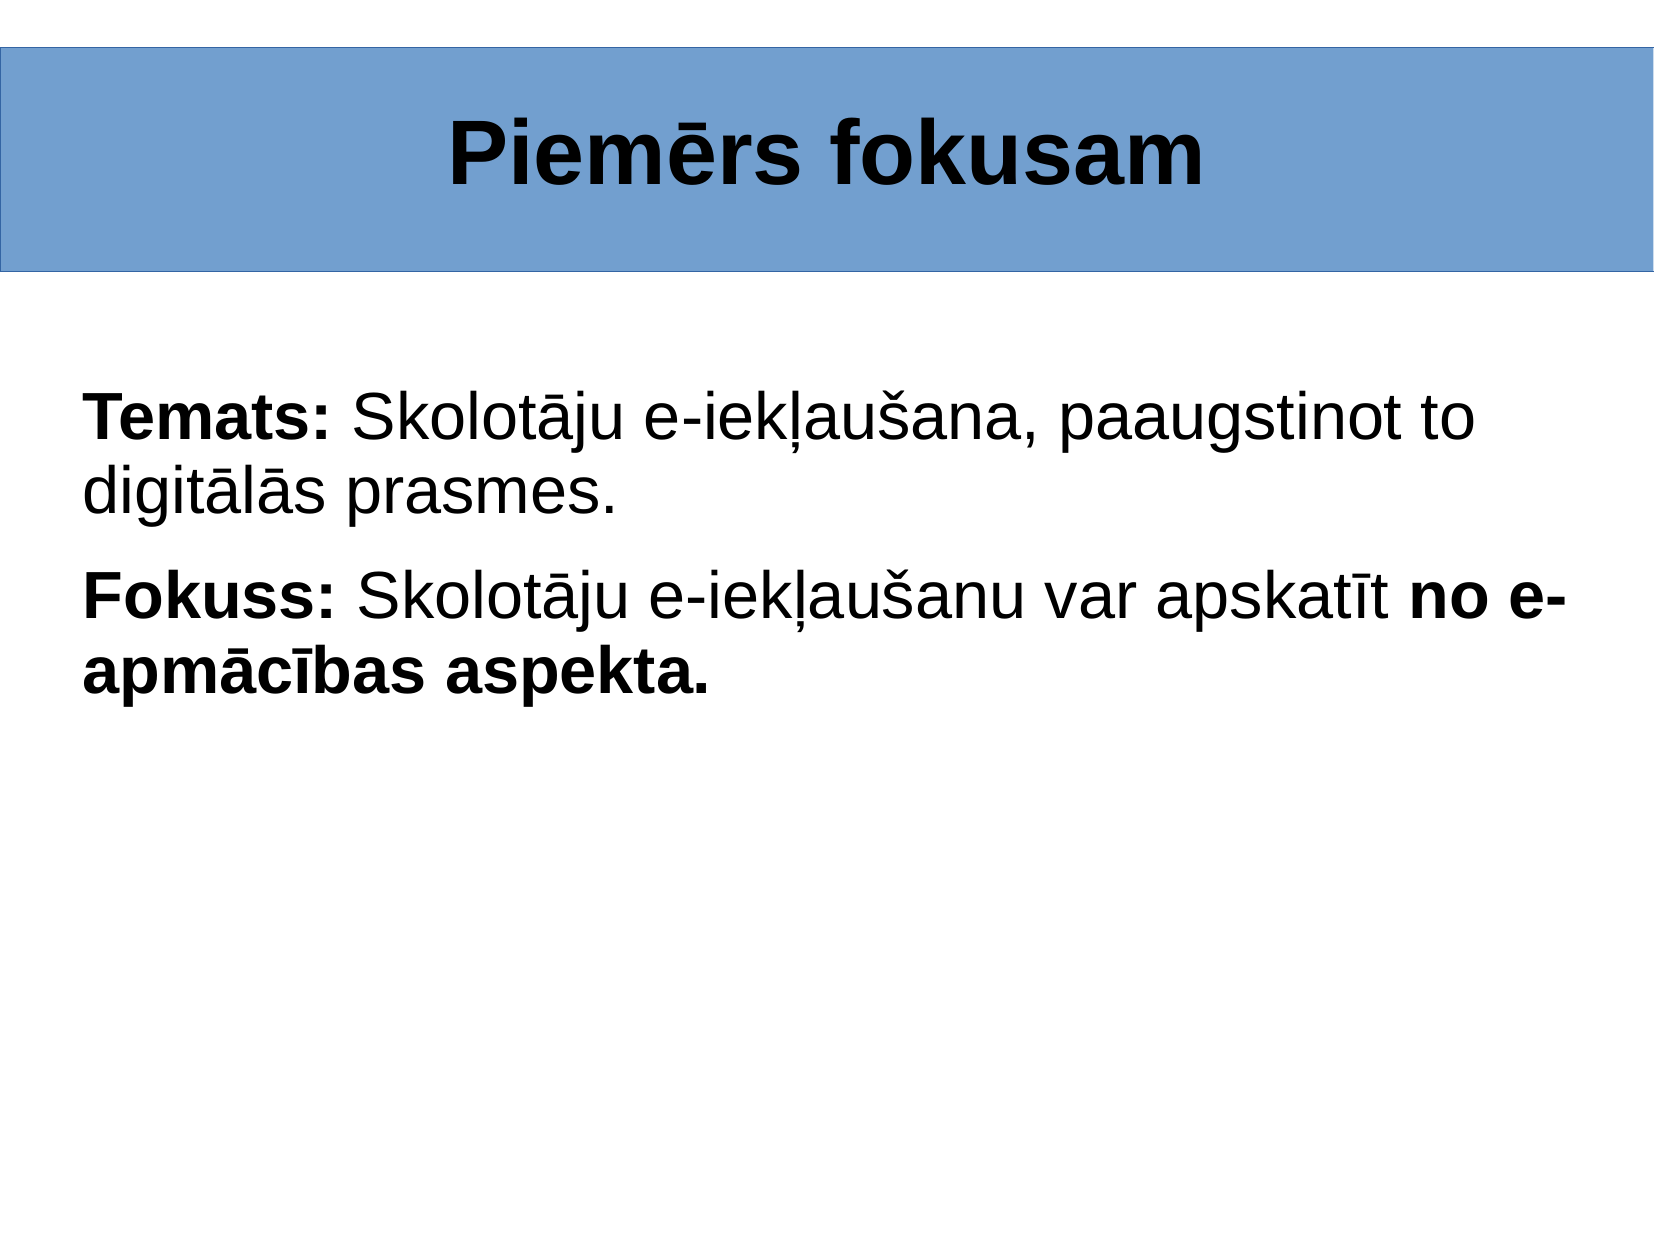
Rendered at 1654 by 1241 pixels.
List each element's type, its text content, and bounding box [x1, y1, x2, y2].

list Temats: Skolotāju e-iekļaušana, paaugstinot to digitālās prasmes. Fokuss: Skolotāju e-iekļaušanu var apskatīt no e-apmācības aspekta. [82, 378, 1619, 1099]
title Piemērs fokusam [82, 49, 1571, 257]
text_box [0, 47, 1654, 272]
